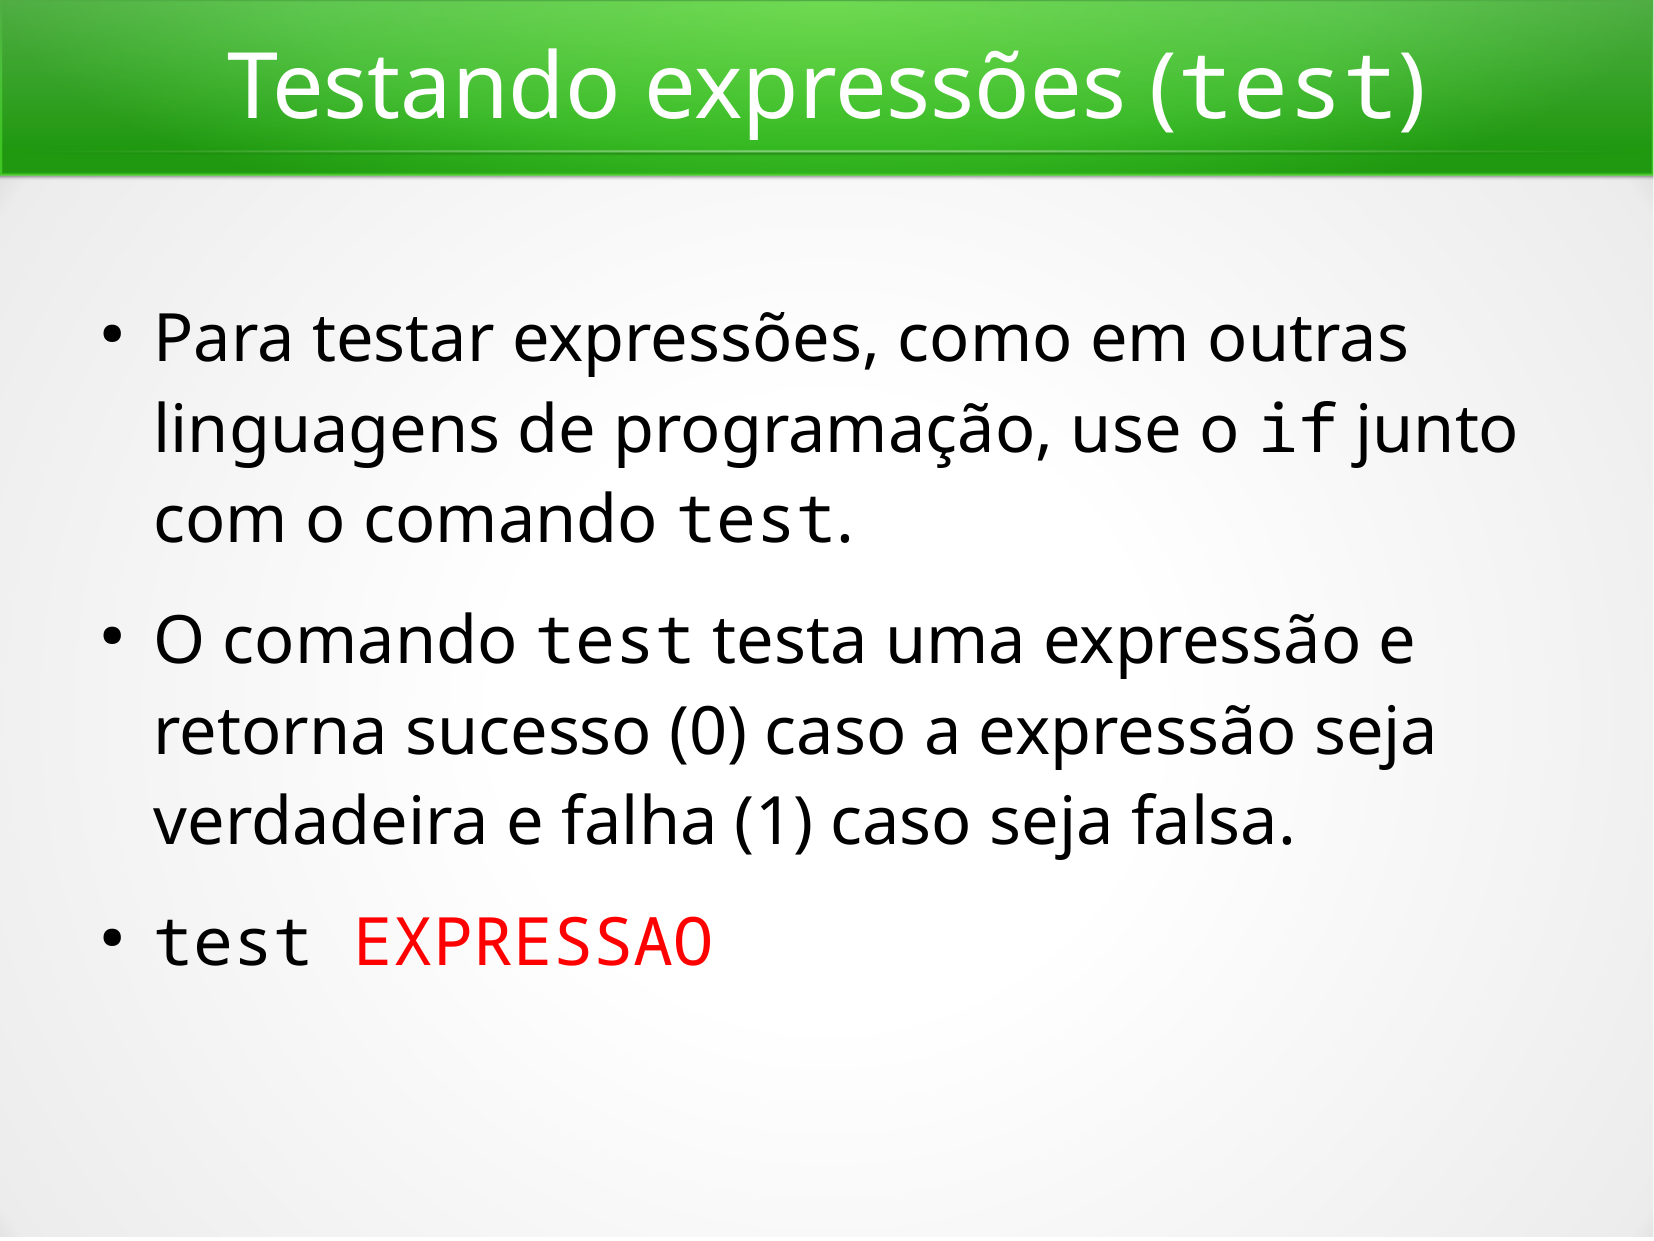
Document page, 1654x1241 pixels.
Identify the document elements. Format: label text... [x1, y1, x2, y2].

picture [0, 0, 1654, 1237]
title Testando expressões (test) [82, 11, 1571, 154]
list Para testar expressões, como em outras linguagens de programação, use o if junto com o comando test. O comando test testa uma expressão e retorna sucesso (0) caso a expressão seja verdadeira e falha (1) caso seja falsa. test EXPRESSAO [82, 290, 1571, 1010]
